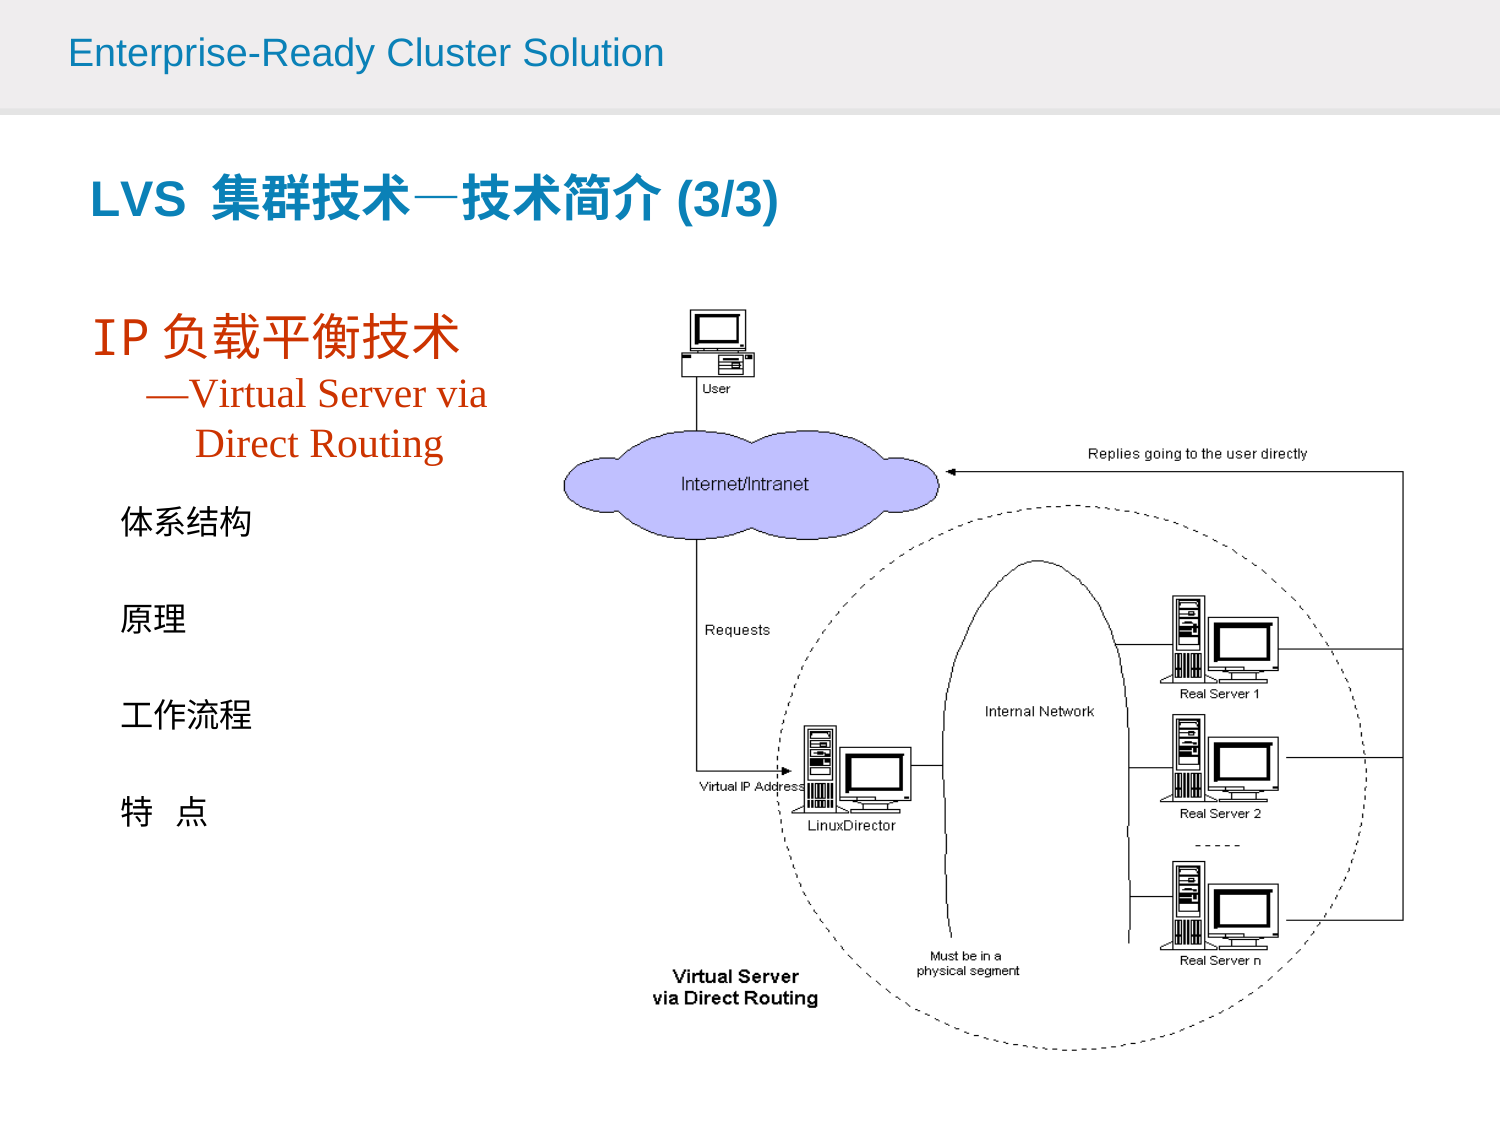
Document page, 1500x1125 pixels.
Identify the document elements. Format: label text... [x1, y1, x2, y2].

text_box IP负载平衡技术 —Virtual Server via Direct Routing [75, 297, 598, 474]
picture [559, 305, 1405, 1052]
title LVS 集群技术—技术简介(3/3) [75, 147, 916, 239]
picture [0, 0, 1500, 115]
text_box 体系结构 原理 工作流程 特 点 [105, 493, 575, 991]
